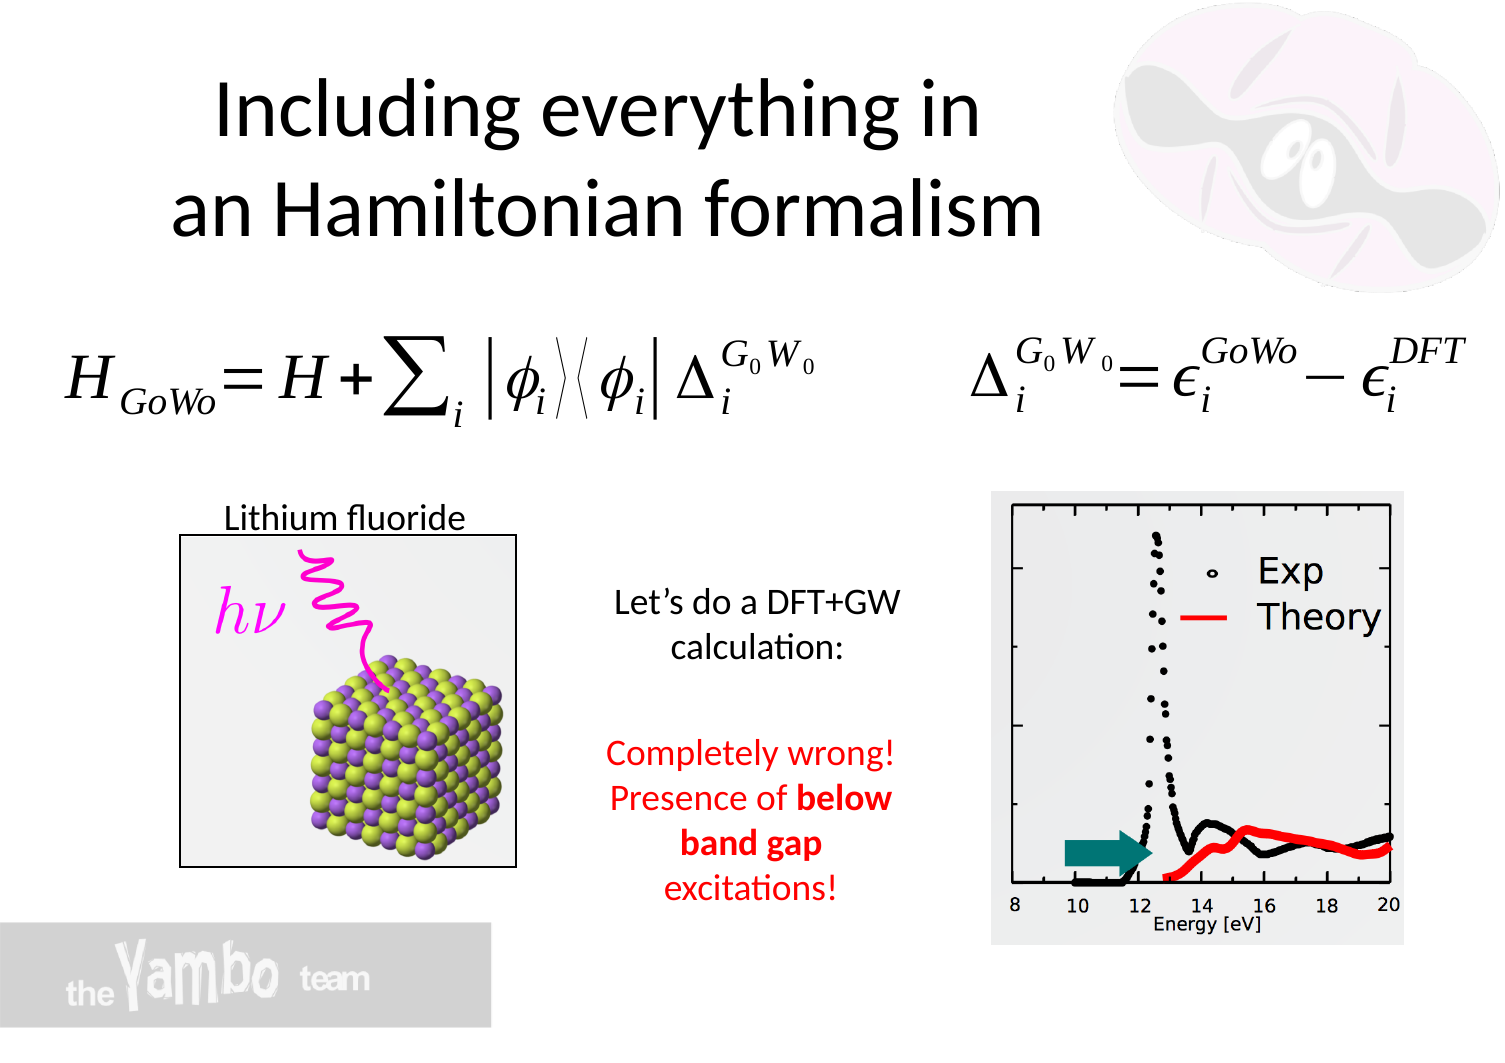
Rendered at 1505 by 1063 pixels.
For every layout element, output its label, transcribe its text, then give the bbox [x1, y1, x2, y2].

text_box Completely wrong! Presence of below band gap excitations! [575, 720, 927, 915]
chart [953, 327, 1484, 419]
picture [0, 0, 1504, 1063]
chart [45, 330, 833, 434]
text_box Let’s do a DFT+GW calculation: [555, 569, 961, 675]
text_box Including everything in an Hamiltonian formalism [81, 45, 1135, 261]
text_box Lithium fluoride [209, 485, 488, 546]
